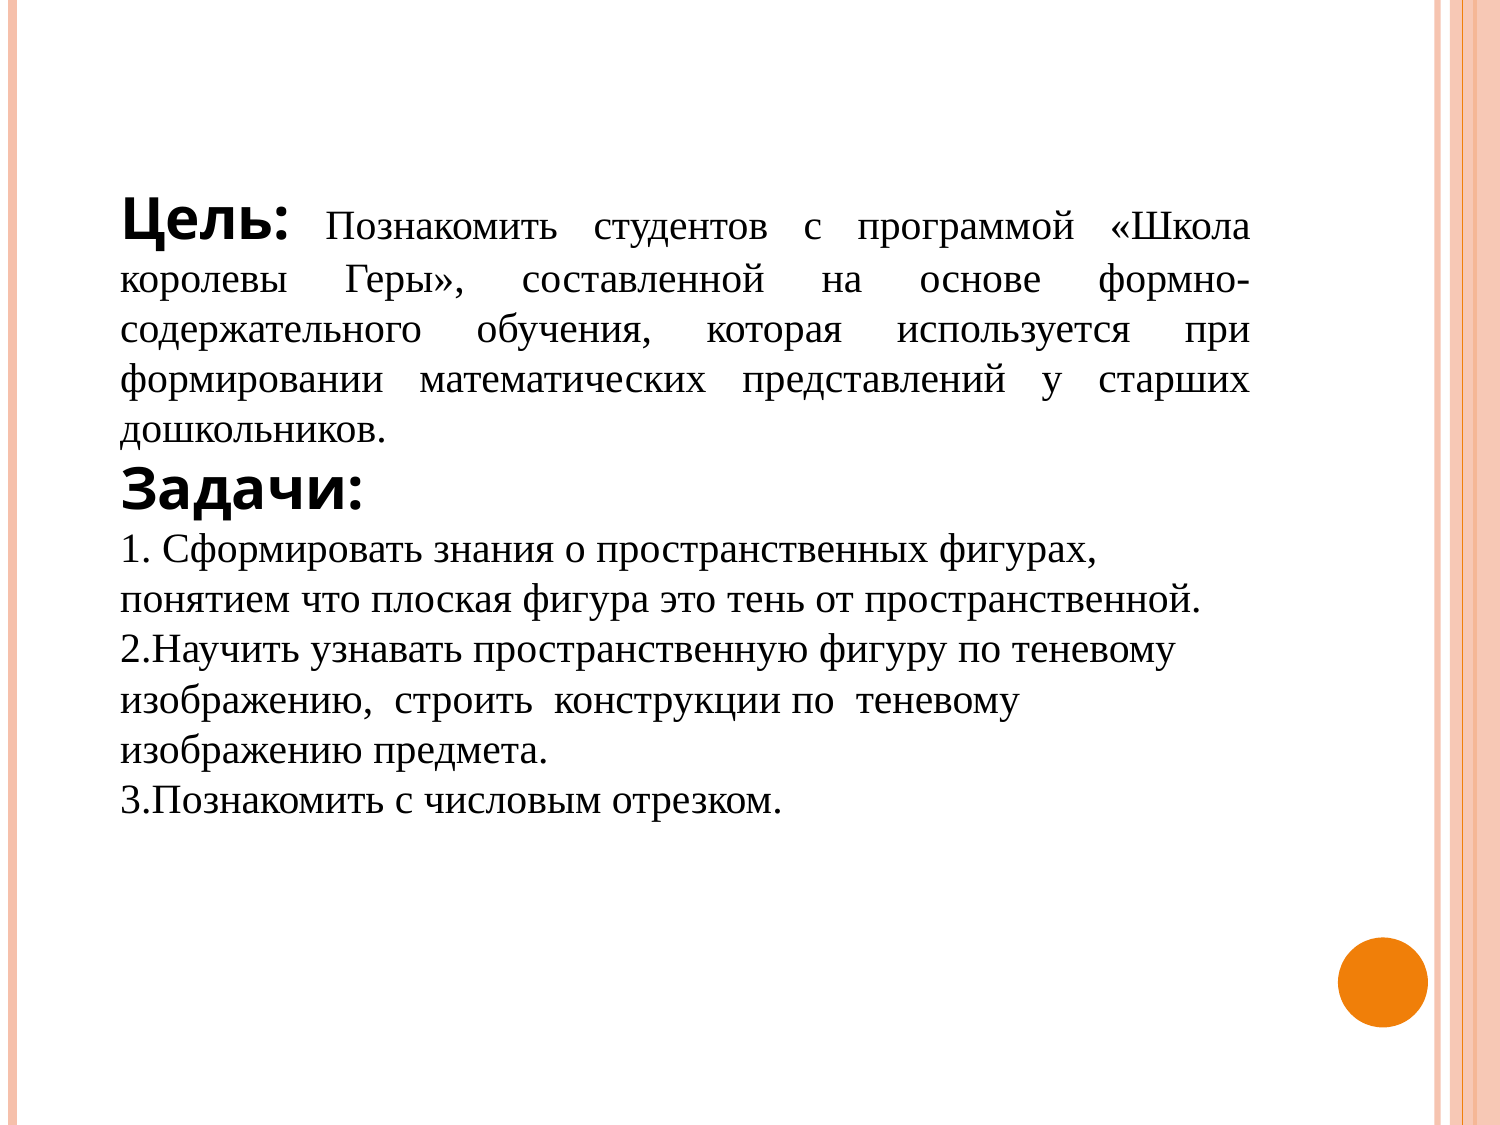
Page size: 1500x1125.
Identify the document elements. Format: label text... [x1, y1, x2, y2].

text_box Цель: Познакомить студентов с программой «Школа королевы Геры», составленной на основе формно-содержательного обучения, которая используется при формировании математических представлений у старших дошкольников. Задачи: 1. Сформировать знания о пространственных фигурах, понятием что плоская фигура это тень от пространственной. 2.Научить узнавать пространственную фигуру по теневому изображению, строить конструкции по теневому изображению предмета. 3.Познакомить с числовым отрезком. [105, 128, 1266, 949]
